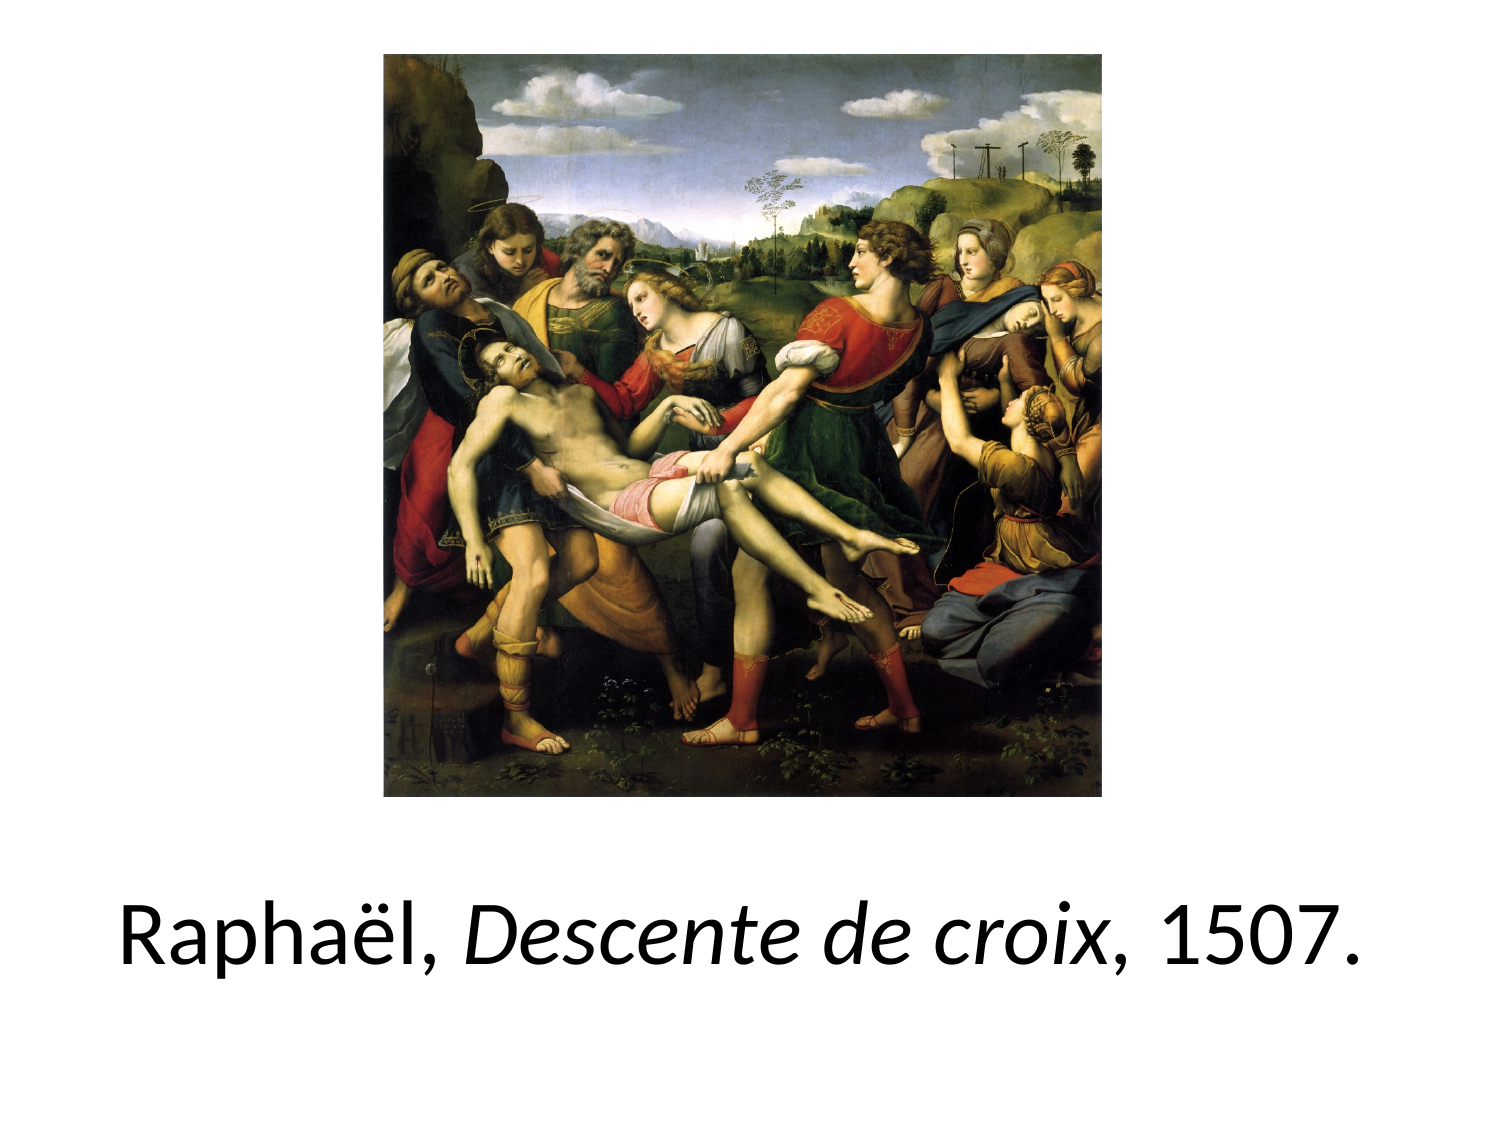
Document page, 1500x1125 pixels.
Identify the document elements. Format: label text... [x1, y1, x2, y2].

title Raphaël, Descente de croix, 1507. [76, 834, 1427, 1022]
text_box [383, 54, 1102, 797]
